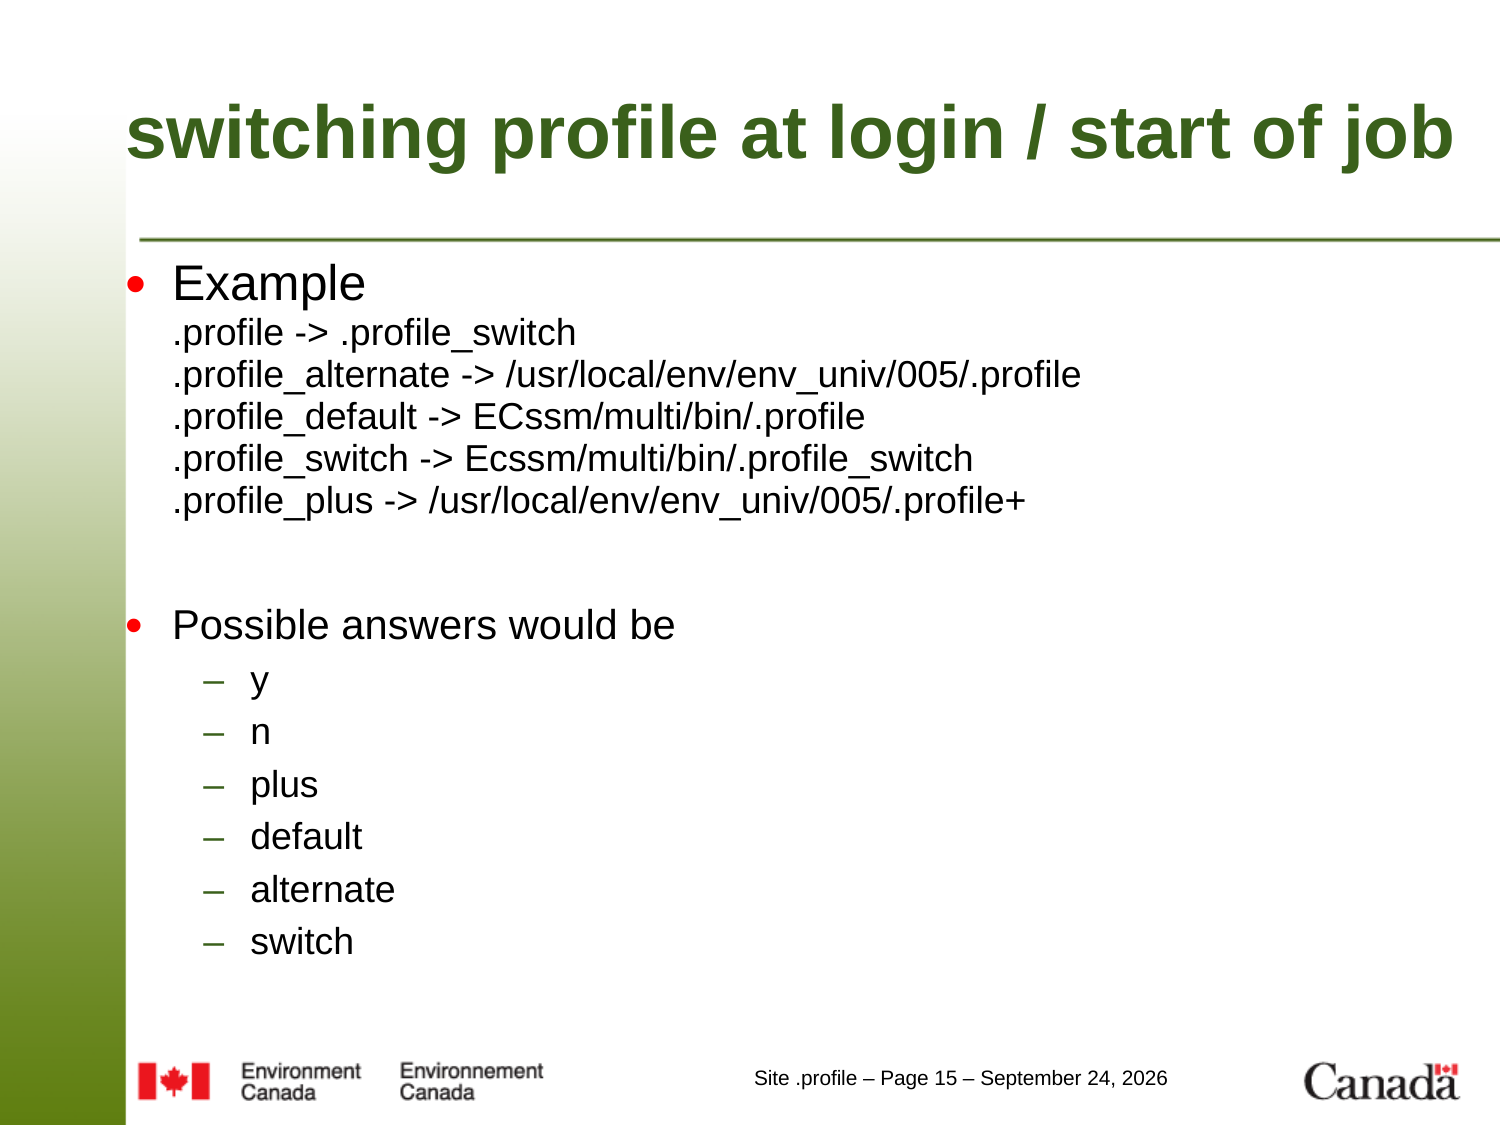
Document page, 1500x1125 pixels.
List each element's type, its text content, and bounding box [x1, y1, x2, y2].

picture [0, 0, 1500, 1125]
title switching profile at login / start of job [125, 52, 1463, 213]
list Example .profile -> .profile_switch .profile_alternate -> /usr/local/env/env_univ/005/.profile .profile_default -> ECssm/multi/bin/.profile .profile_switch -> Ecssm/multi/bin/.profile_switch .profile_plus -> /usr/local/env/env_univ/005/.profile+ Possible answers would be y n plus default alternate switch [125, 255, 1463, 1009]
